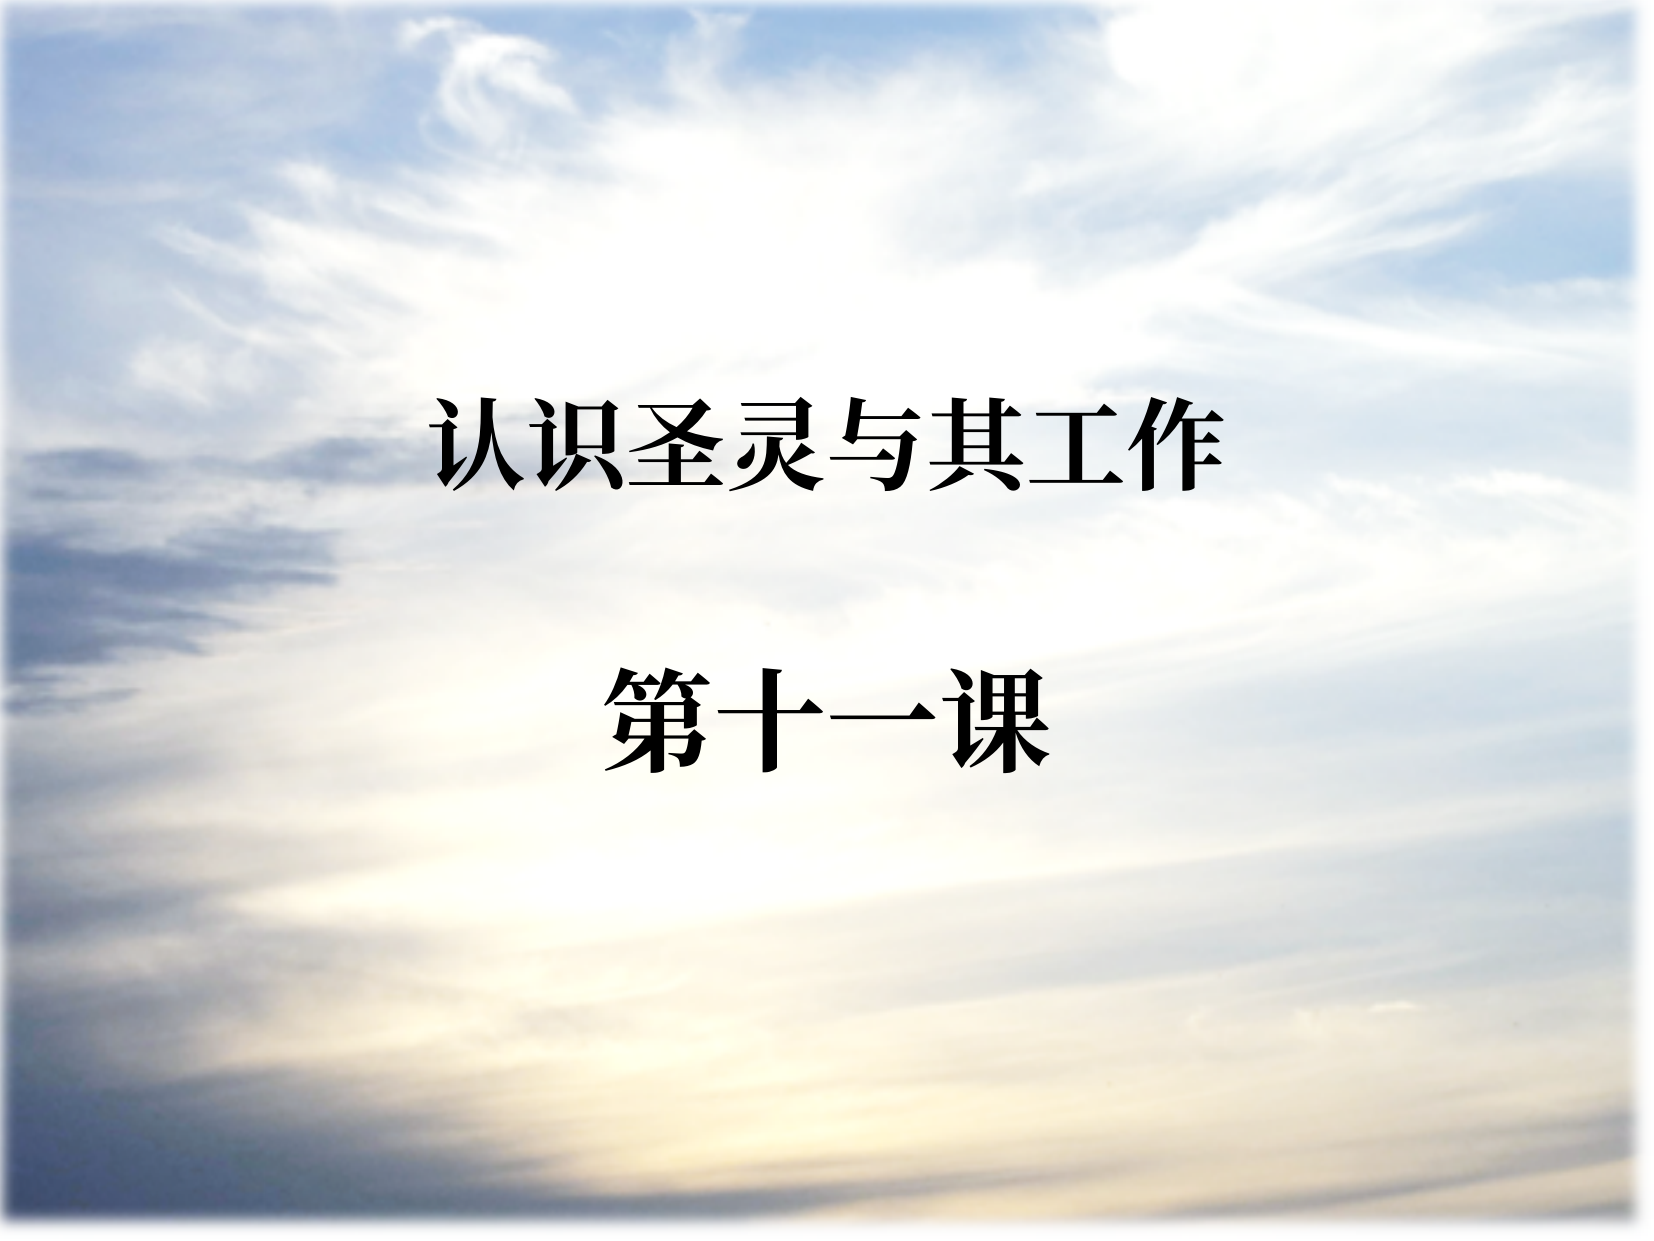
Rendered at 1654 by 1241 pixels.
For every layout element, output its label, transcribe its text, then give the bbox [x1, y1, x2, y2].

title 认识圣灵与其工作 [206, 202, 1447, 503]
subtitle 第十一课 [206, 651, 1447, 951]
picture [0, 0, 1654, 1239]
